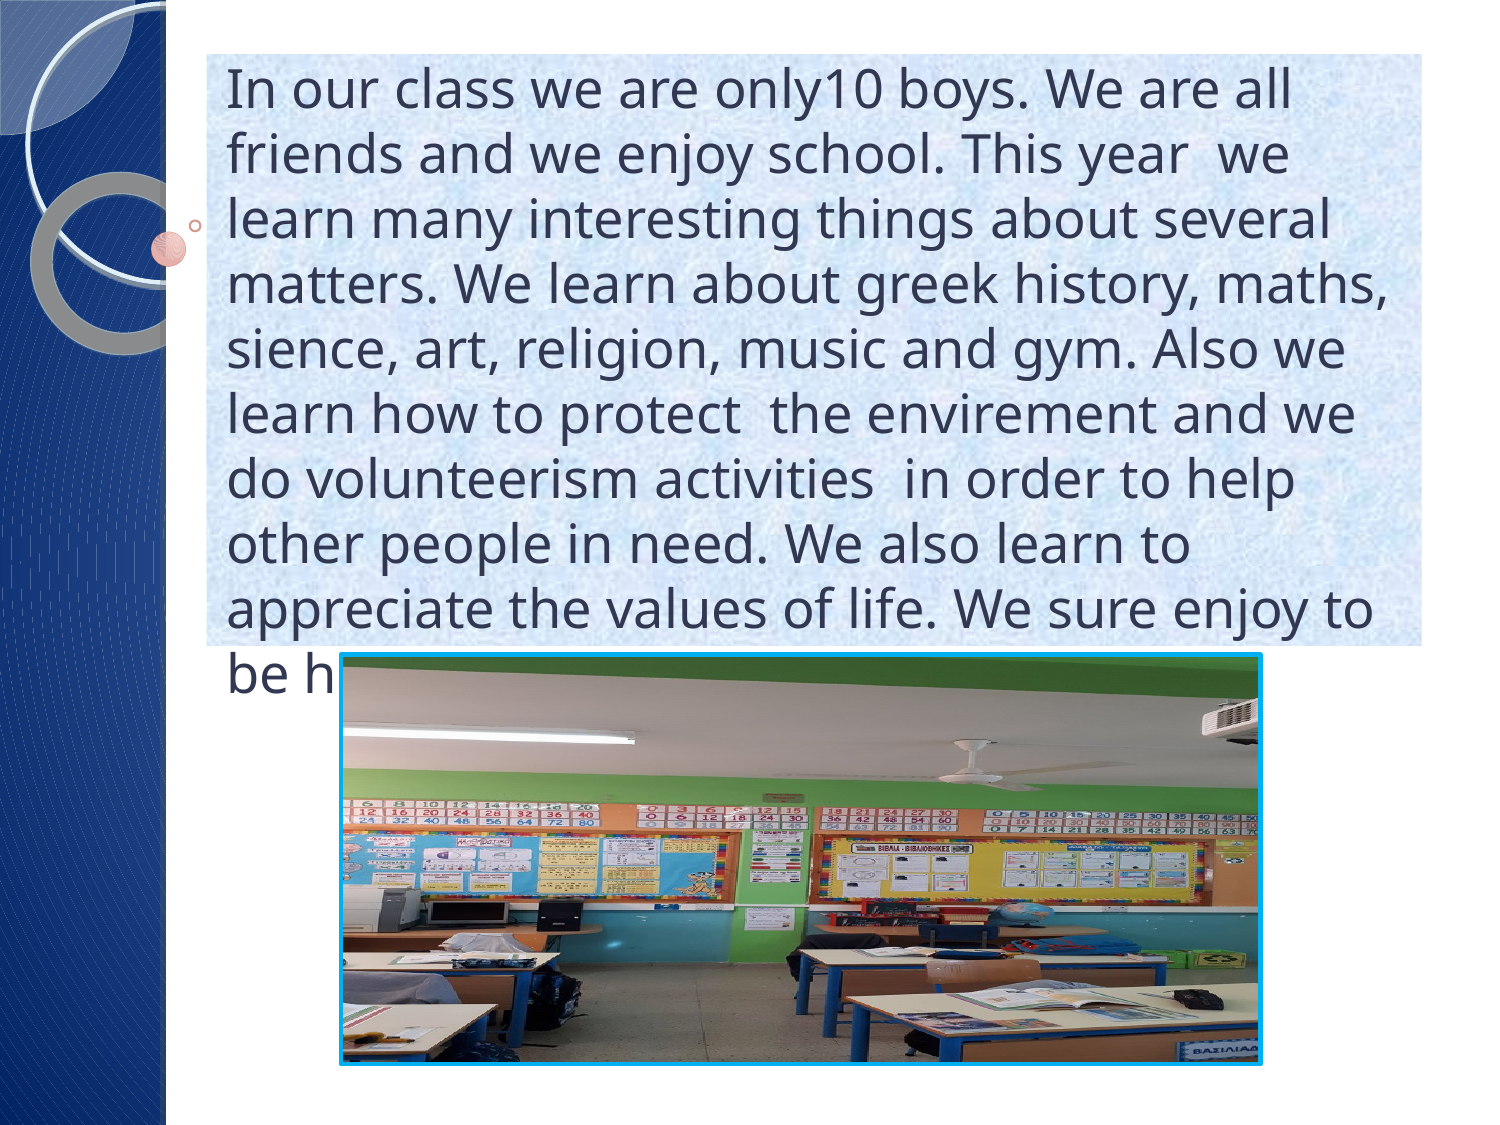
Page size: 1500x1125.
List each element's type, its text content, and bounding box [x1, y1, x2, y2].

picture [344, 658, 1257, 1061]
subtitle In our class we are only10 boys. We are all friends and we enjoy school. This year we learn many interesting things about several matters. We learn about greek history, maths, sience, art, religion, music and gym. Also we learn how to protect the envirement and we do volunteerism activities in order to help other people in need. We also learn to appreciate the values of life. We sure enjoy to be here!!! [206, 54, 1422, 646]
